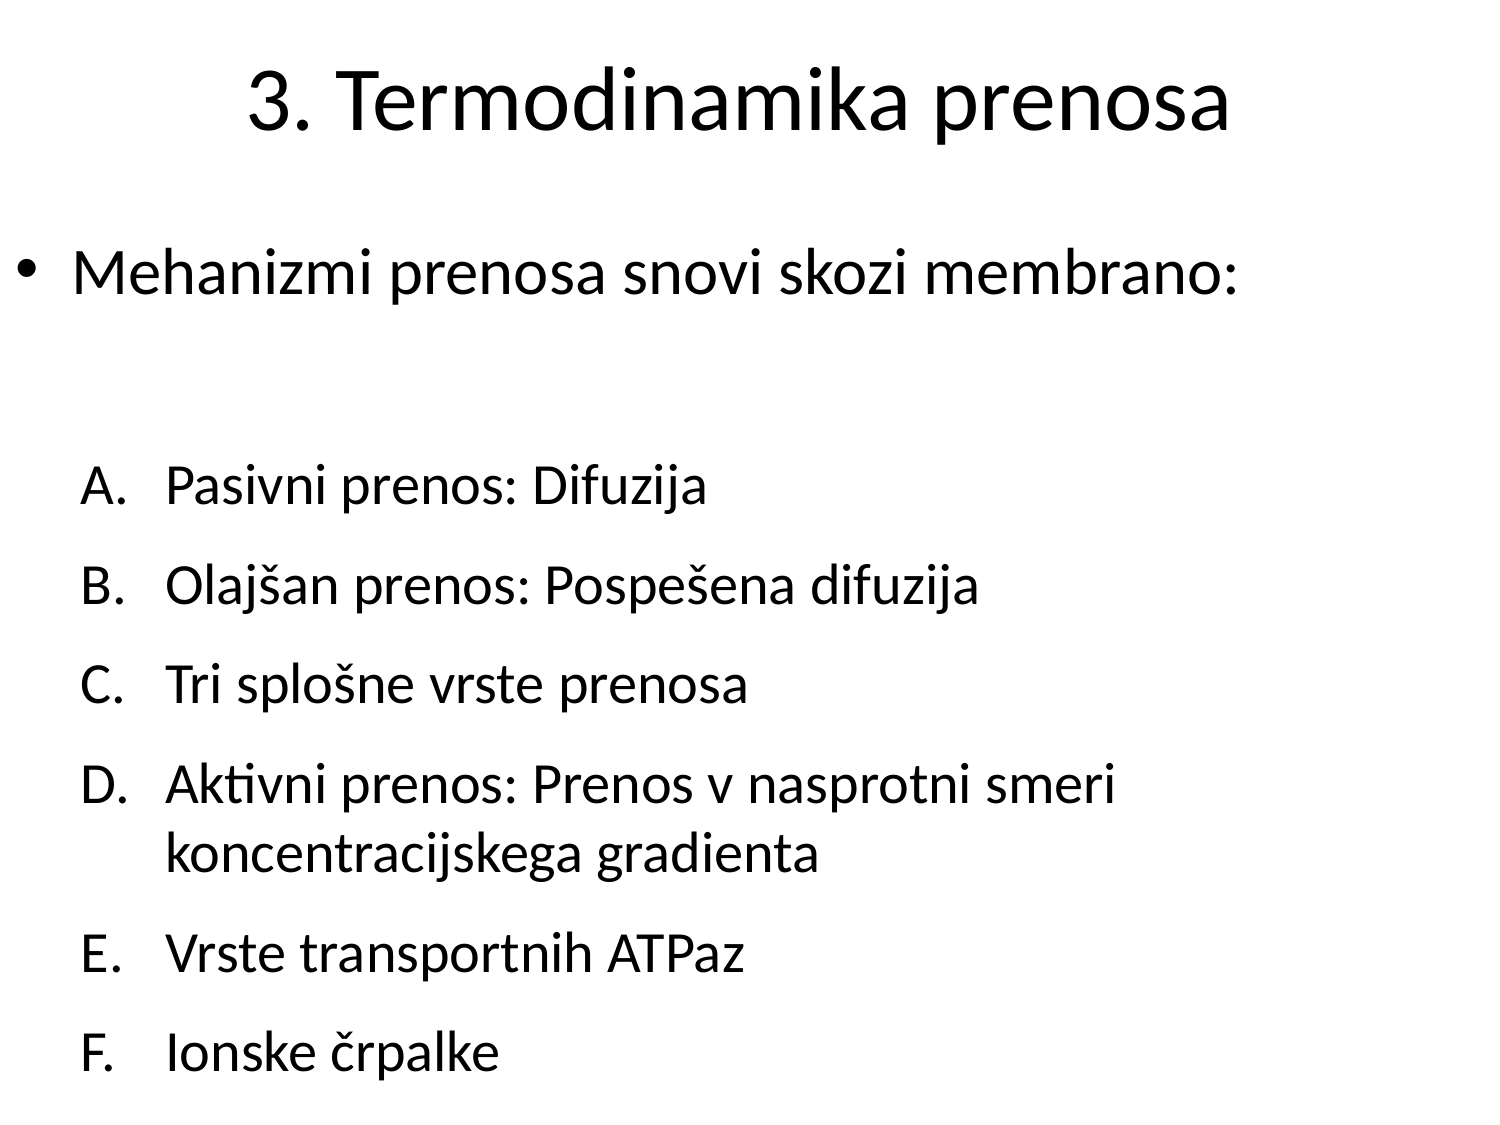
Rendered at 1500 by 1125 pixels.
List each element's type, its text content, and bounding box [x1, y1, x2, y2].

title 3. Termodinamika prenosa [64, 0, 1415, 188]
list Mehanizmi prenosa snovi skozi membrano: Pasivni prenos: Difuzija Olajšan prenos: Pospešena difuzija Tri splošne vrste prenosa Aktivni prenos: Prenos v nasprotni smeri koncentracijskega gradienta Vrste transportnih ATPaz Ionske črpalke [0, 219, 1500, 1125]
